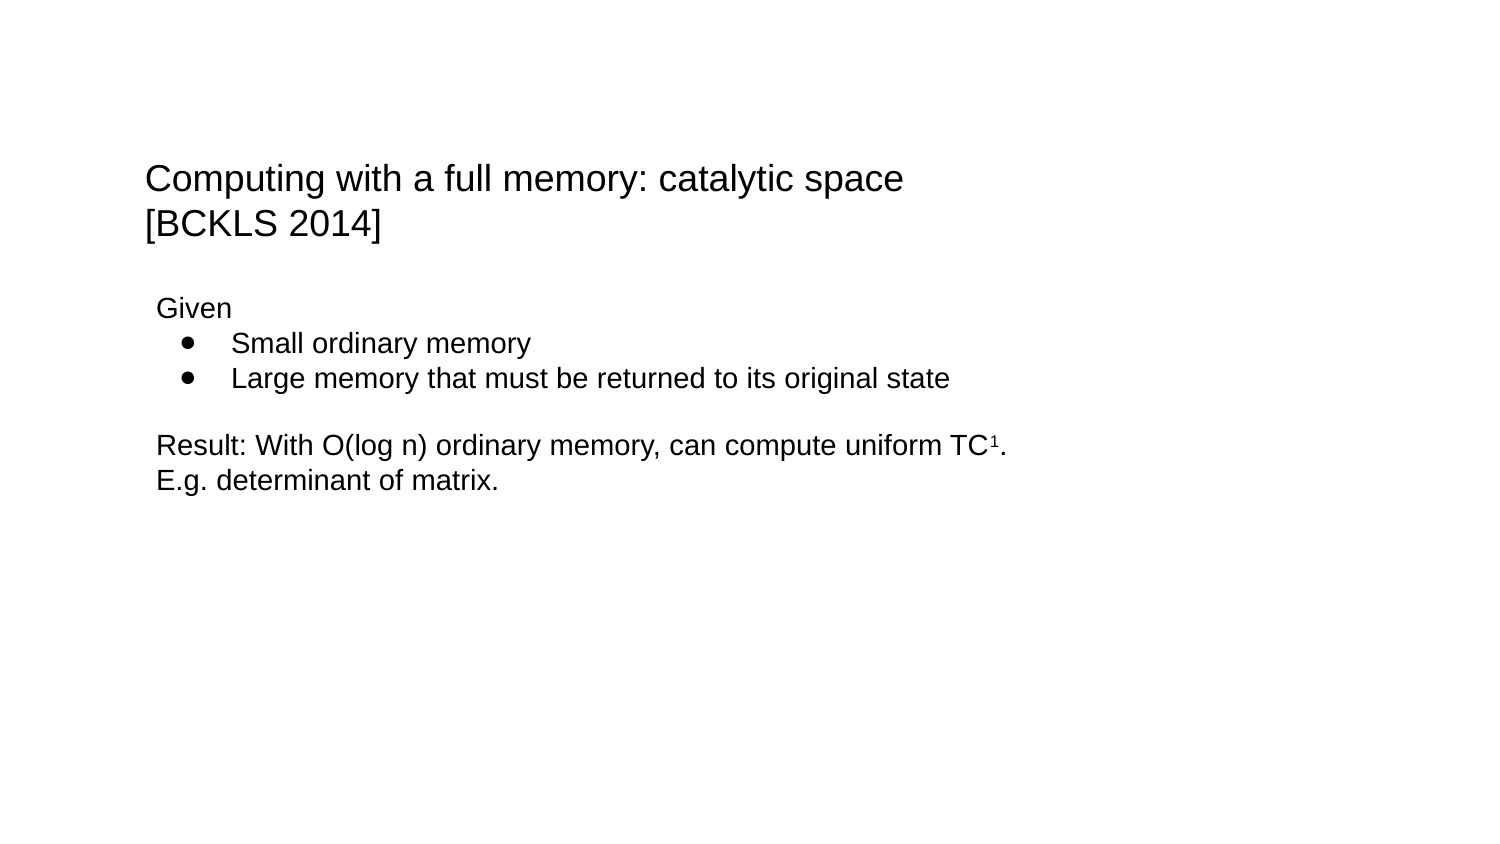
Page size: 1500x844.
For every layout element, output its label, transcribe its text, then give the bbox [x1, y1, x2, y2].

text_box Computing with a full memory: catalytic space [BCKLS 2014] [130, 138, 977, 192]
text_box Result: With O(log n) ordinary memory, can compute uniform TC1. E.g. determinant of matrix. [141, 411, 1279, 541]
text_box Given Small ordinary memory Large memory that must be returned to its original state [141, 274, 1052, 403]
